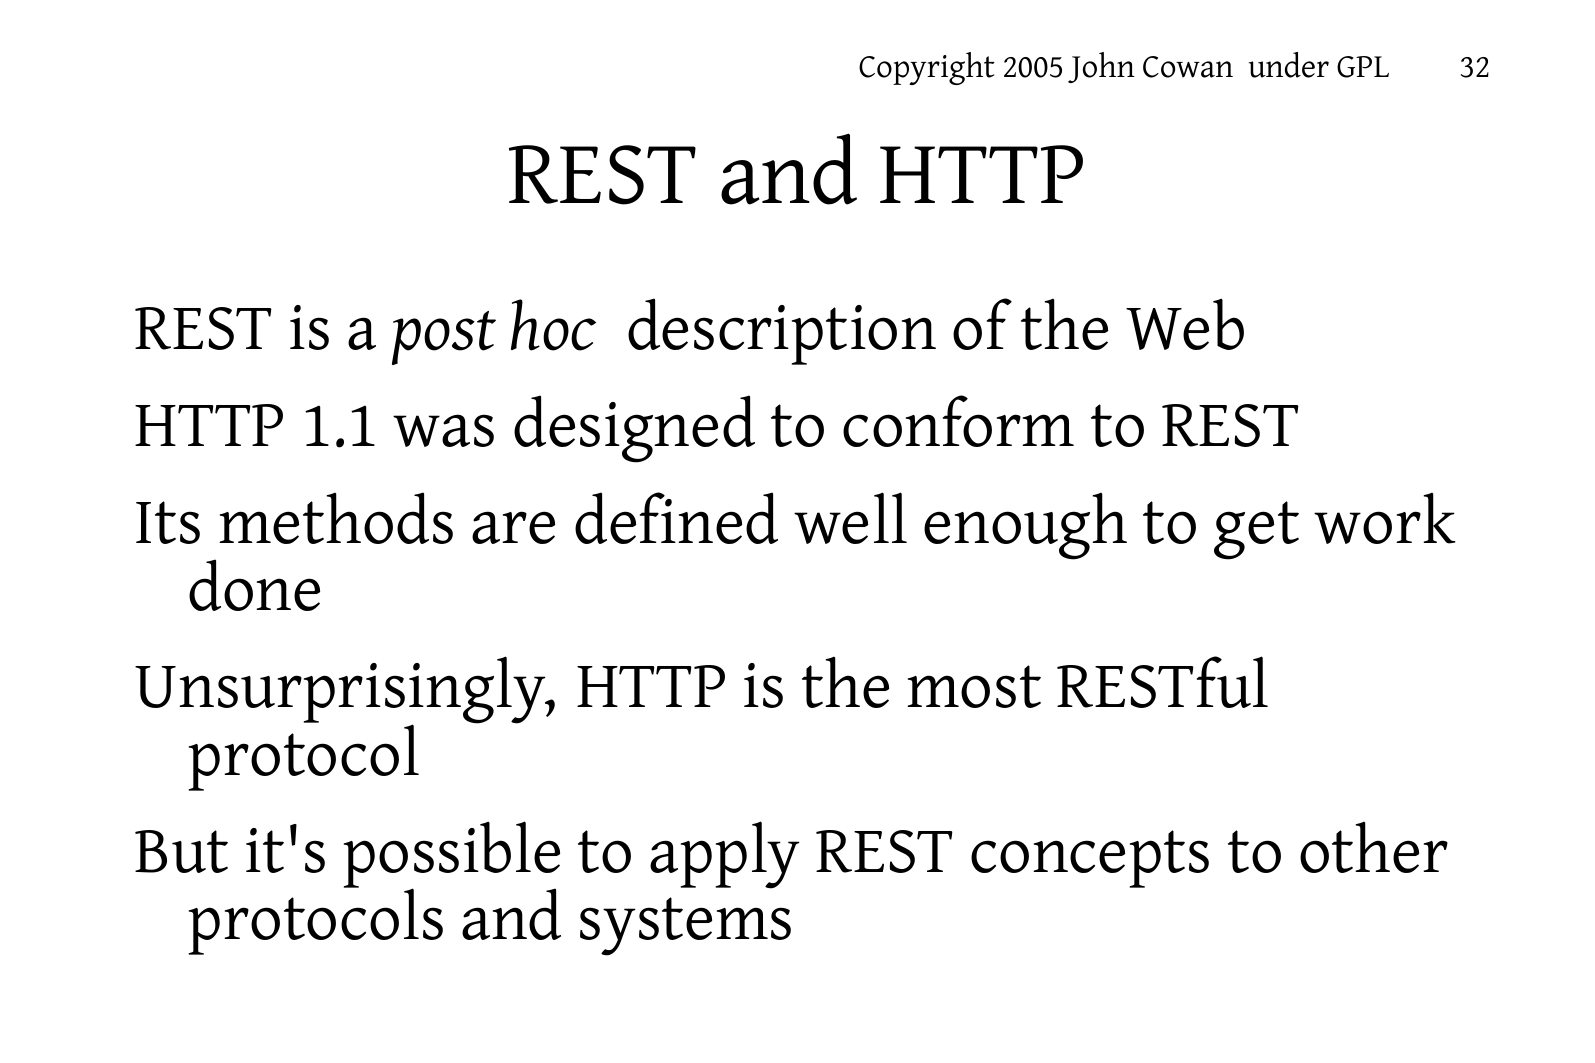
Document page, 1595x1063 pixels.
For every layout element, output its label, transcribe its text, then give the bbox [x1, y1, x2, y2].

list REST is a post hoc description of the Web HTTP 1.1 was designed to conform to REST Its methods are defined well enough to get work done Unsurprisingly, HTTP is the most RESTful protocol But it's possible to apply REST concepts to other protocols and systems [117, 295, 1479, 1063]
title REST and HTTP [117, 88, 1479, 266]
